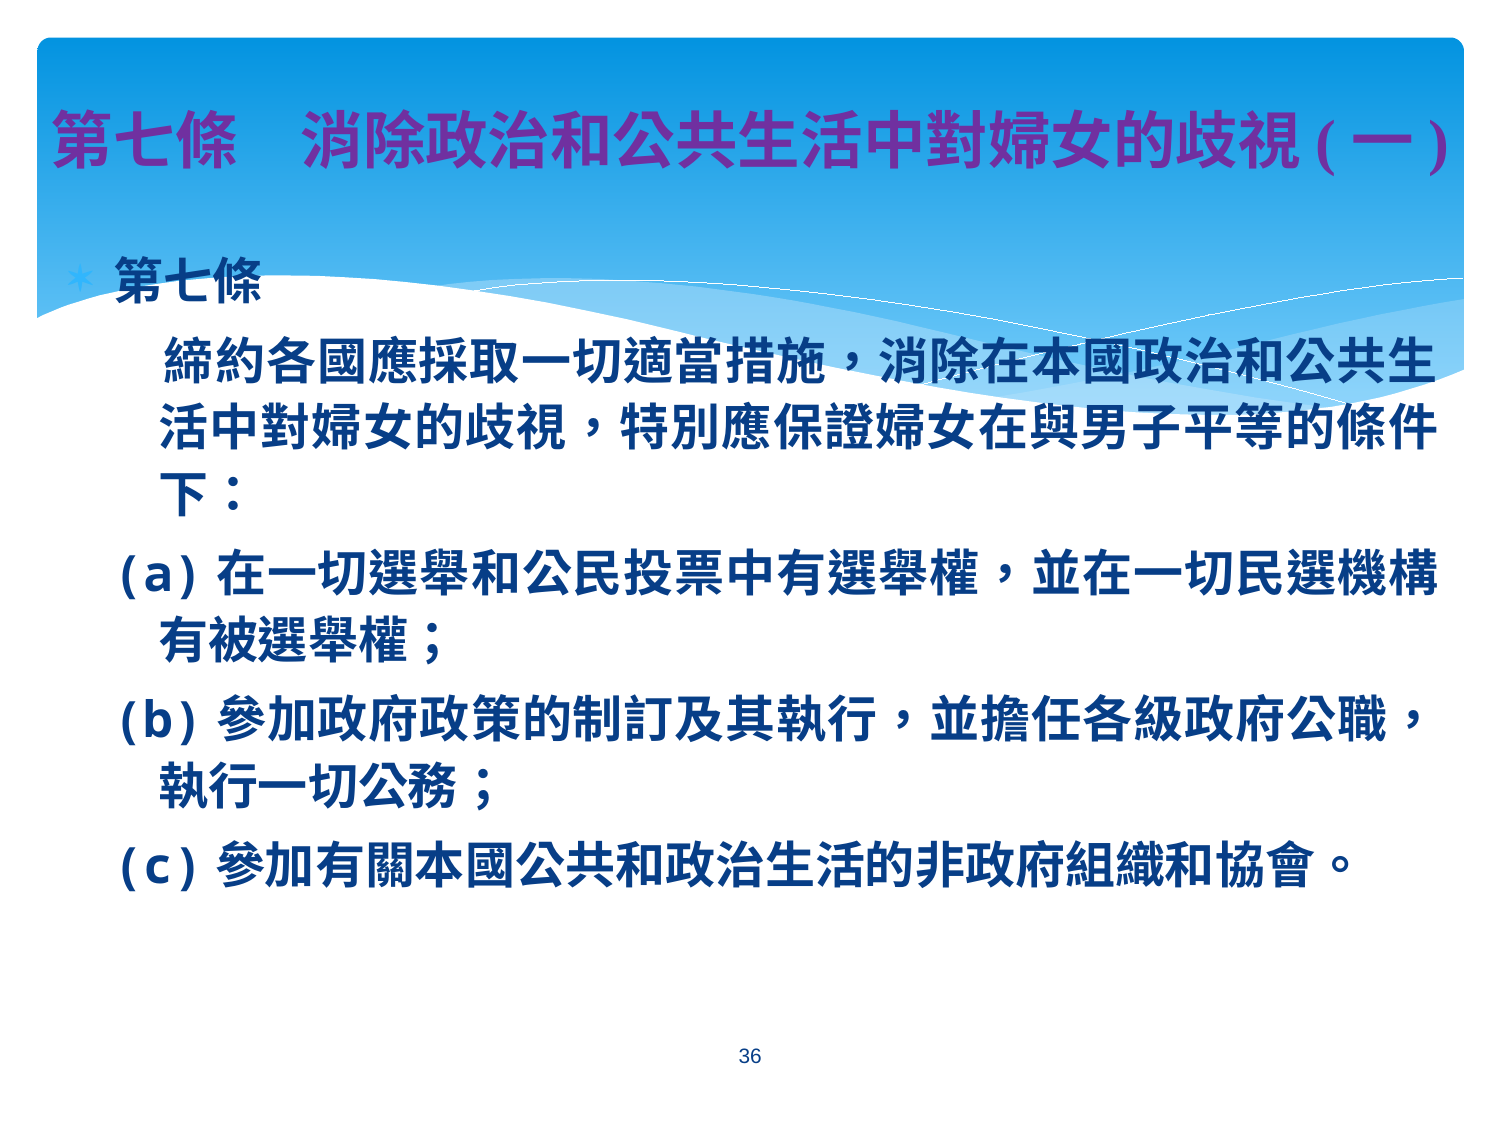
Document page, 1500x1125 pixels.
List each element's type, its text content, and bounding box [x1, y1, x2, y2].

list 第七條 締約各國應採取一切適當措施，消除在本國政治和公共生活中對婦女的歧視，特別應保證婦女在與男子平等的條件下： (a)在一切選舉和公民投票中有選舉權，並在一切民選機構有被選舉權； (b)參加政府政策的制訂及其執行，並擔任各級政府公職，執行一切公務； (c)參加有關本國公共和政治生活的非政府組織和協會。 [53, 235, 1454, 1024]
text_box 36 [654, 1025, 846, 1086]
title 第七條 消除政治和公共生活中對婦女的歧視(一) [29, 45, 1471, 233]
